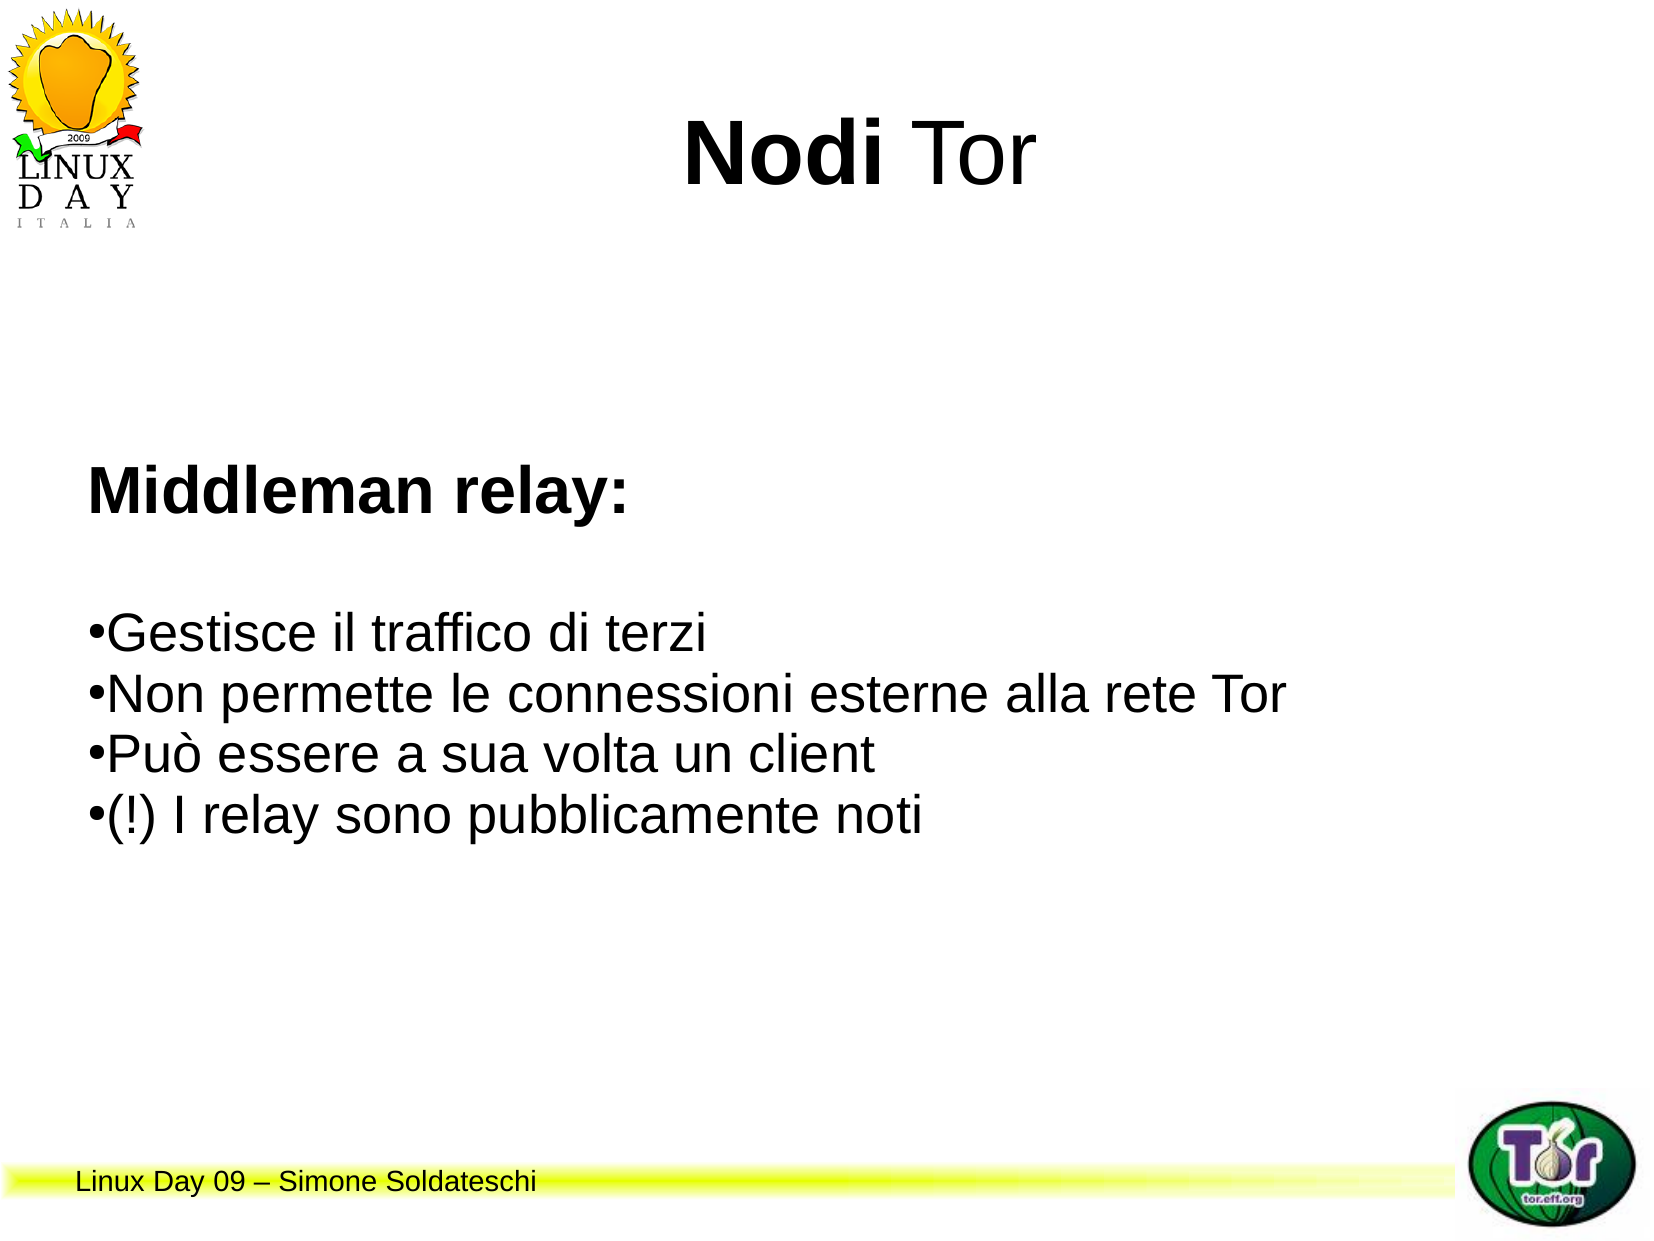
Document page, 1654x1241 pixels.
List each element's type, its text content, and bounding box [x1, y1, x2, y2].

picture [0, 0, 151, 235]
picture [1455, 1088, 1650, 1241]
title Nodi Tor [150, 49, 1571, 257]
subtitle Middleman relay: Gestisce il traffico di terzi Non permette le connessioni esterne alla rete Tor Può essere a sua volta un client (!) I relay sono pubblicamente noti [87, 323, 1576, 976]
